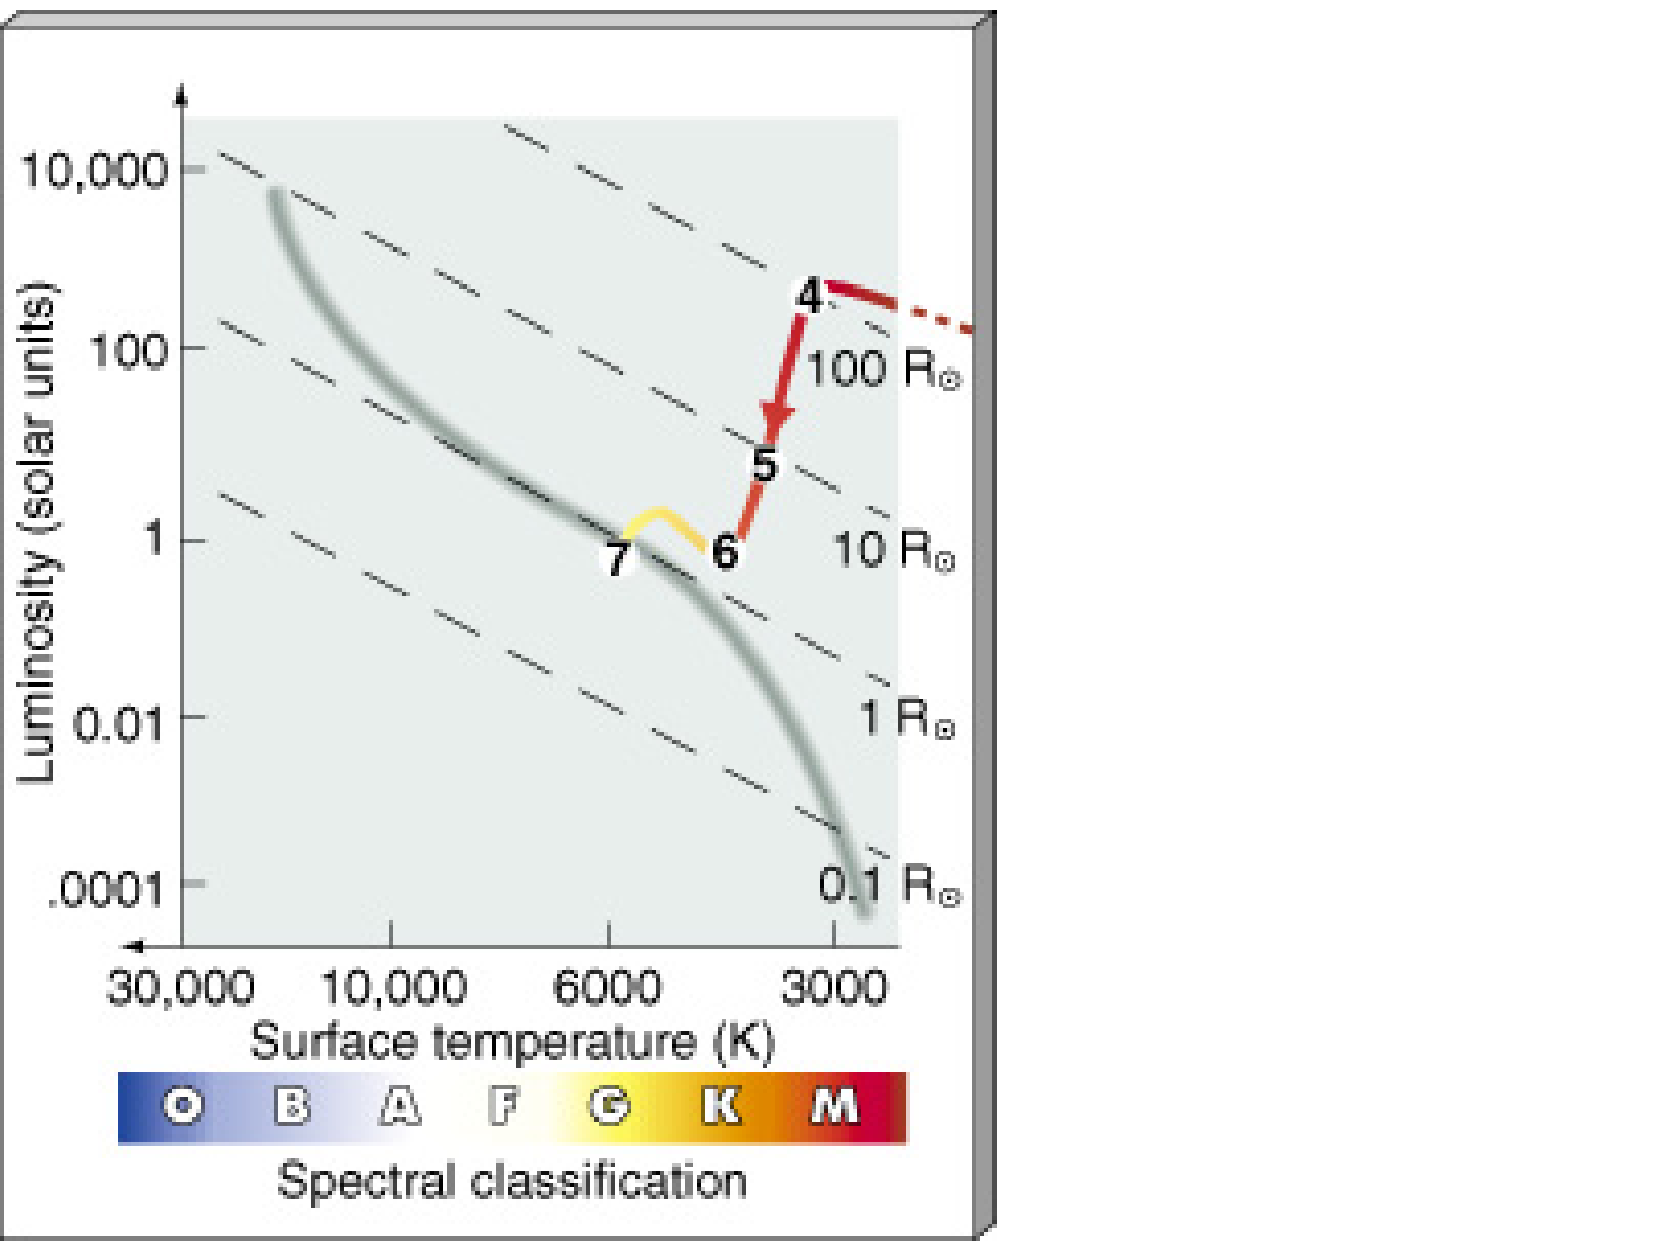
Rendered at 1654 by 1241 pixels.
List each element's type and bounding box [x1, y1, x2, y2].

picture [0, 10, 997, 1241]
